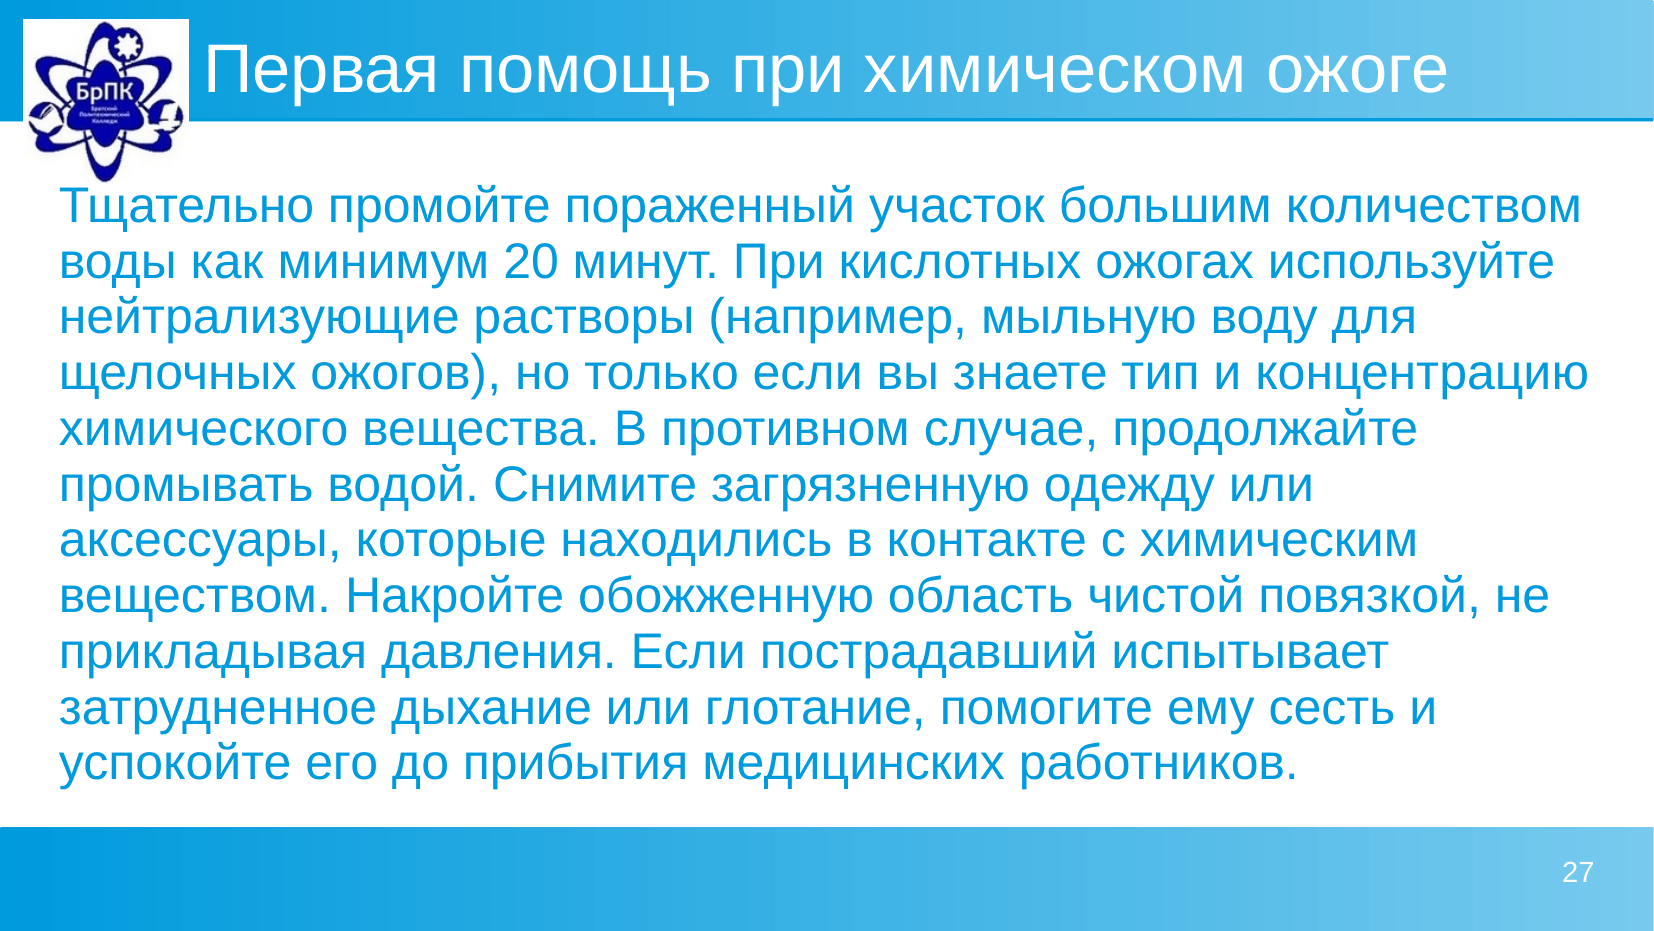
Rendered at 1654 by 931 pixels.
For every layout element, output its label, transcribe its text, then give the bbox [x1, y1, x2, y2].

list Тщательно промойте пораженный участок большим количеством воды как минимум 20 минут. При кислотных ожогах используйте нейтрализующие растворы (например, мыльную воду для щелочных ожогов), но только если вы знаете тип и концентрацию химического вещества. В противном случае, продолжайте промывать водой. Снимите загрязненную одежду или аксессуары, которые находились в контакте с химическим веществом. Накройте обожженную область чистой повязкой, не прикладывая давления. Если пострадавший испытывает затрудненное дыхание или глотание, помогите ему сесть и успокойте его до прибытия медицинских работников. [59, 177, 1595, 768]
title Первая помощь при химическом ожоге [189, 30, 1595, 108]
picture [23, 20, 189, 185]
